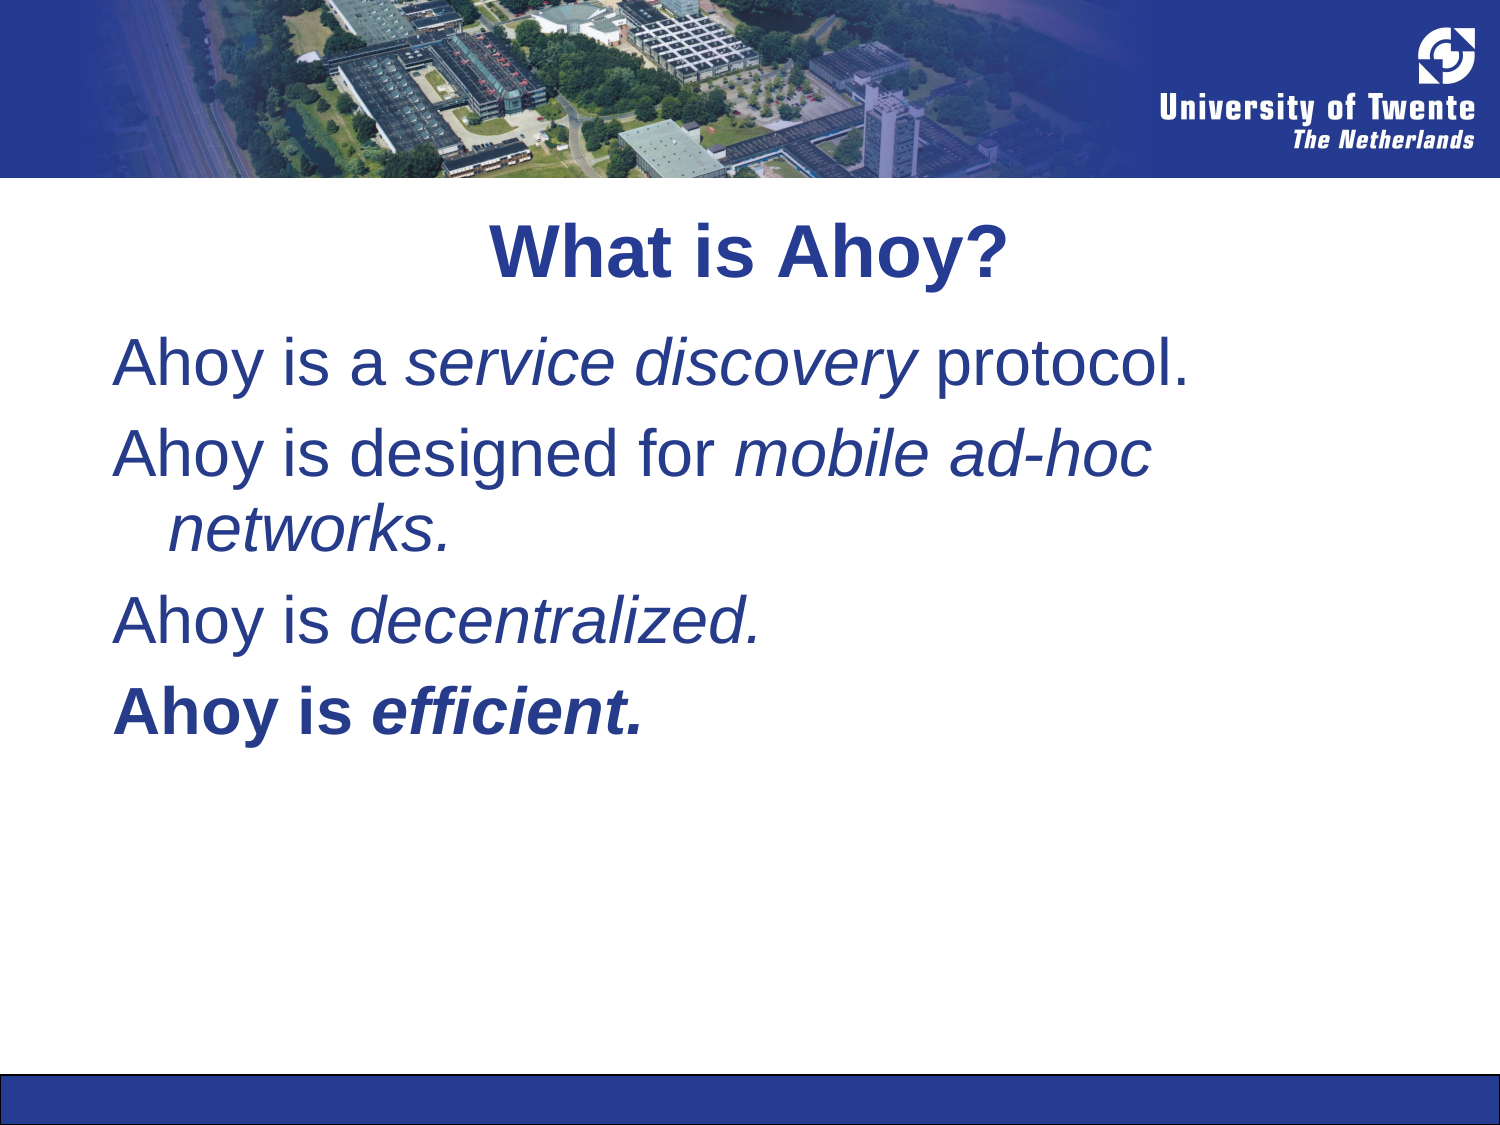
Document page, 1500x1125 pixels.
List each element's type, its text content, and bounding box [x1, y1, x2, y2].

list Ahoy is a service discovery protocol. Ahoy is designed for mobile ad-hoc networks. Ahoy is decentralized. Ahoy is efficient. [112, 324, 1388, 1001]
title What is Ahoy? [112, 194, 1388, 308]
picture [0, 0, 1500, 178]
